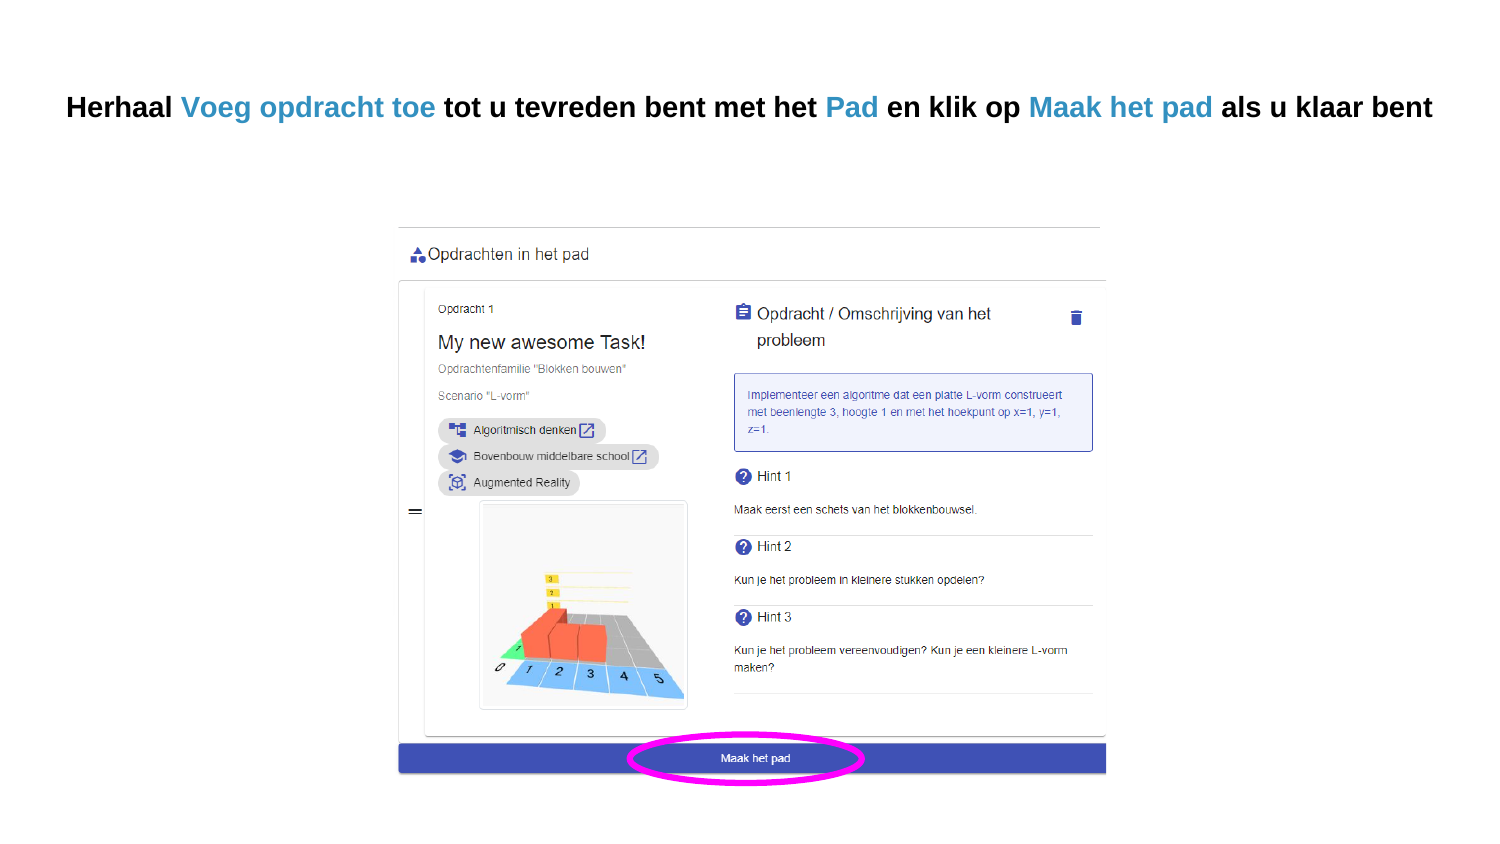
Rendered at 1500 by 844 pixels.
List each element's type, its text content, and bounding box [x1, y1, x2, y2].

picture [634, 738, 858, 779]
picture [393, 227, 1107, 780]
title Herhaal Voeg opdracht toe tot u tevreden bent met het Pad en klik op Maak het pad als u klaar bent [51, 72, 1449, 167]
